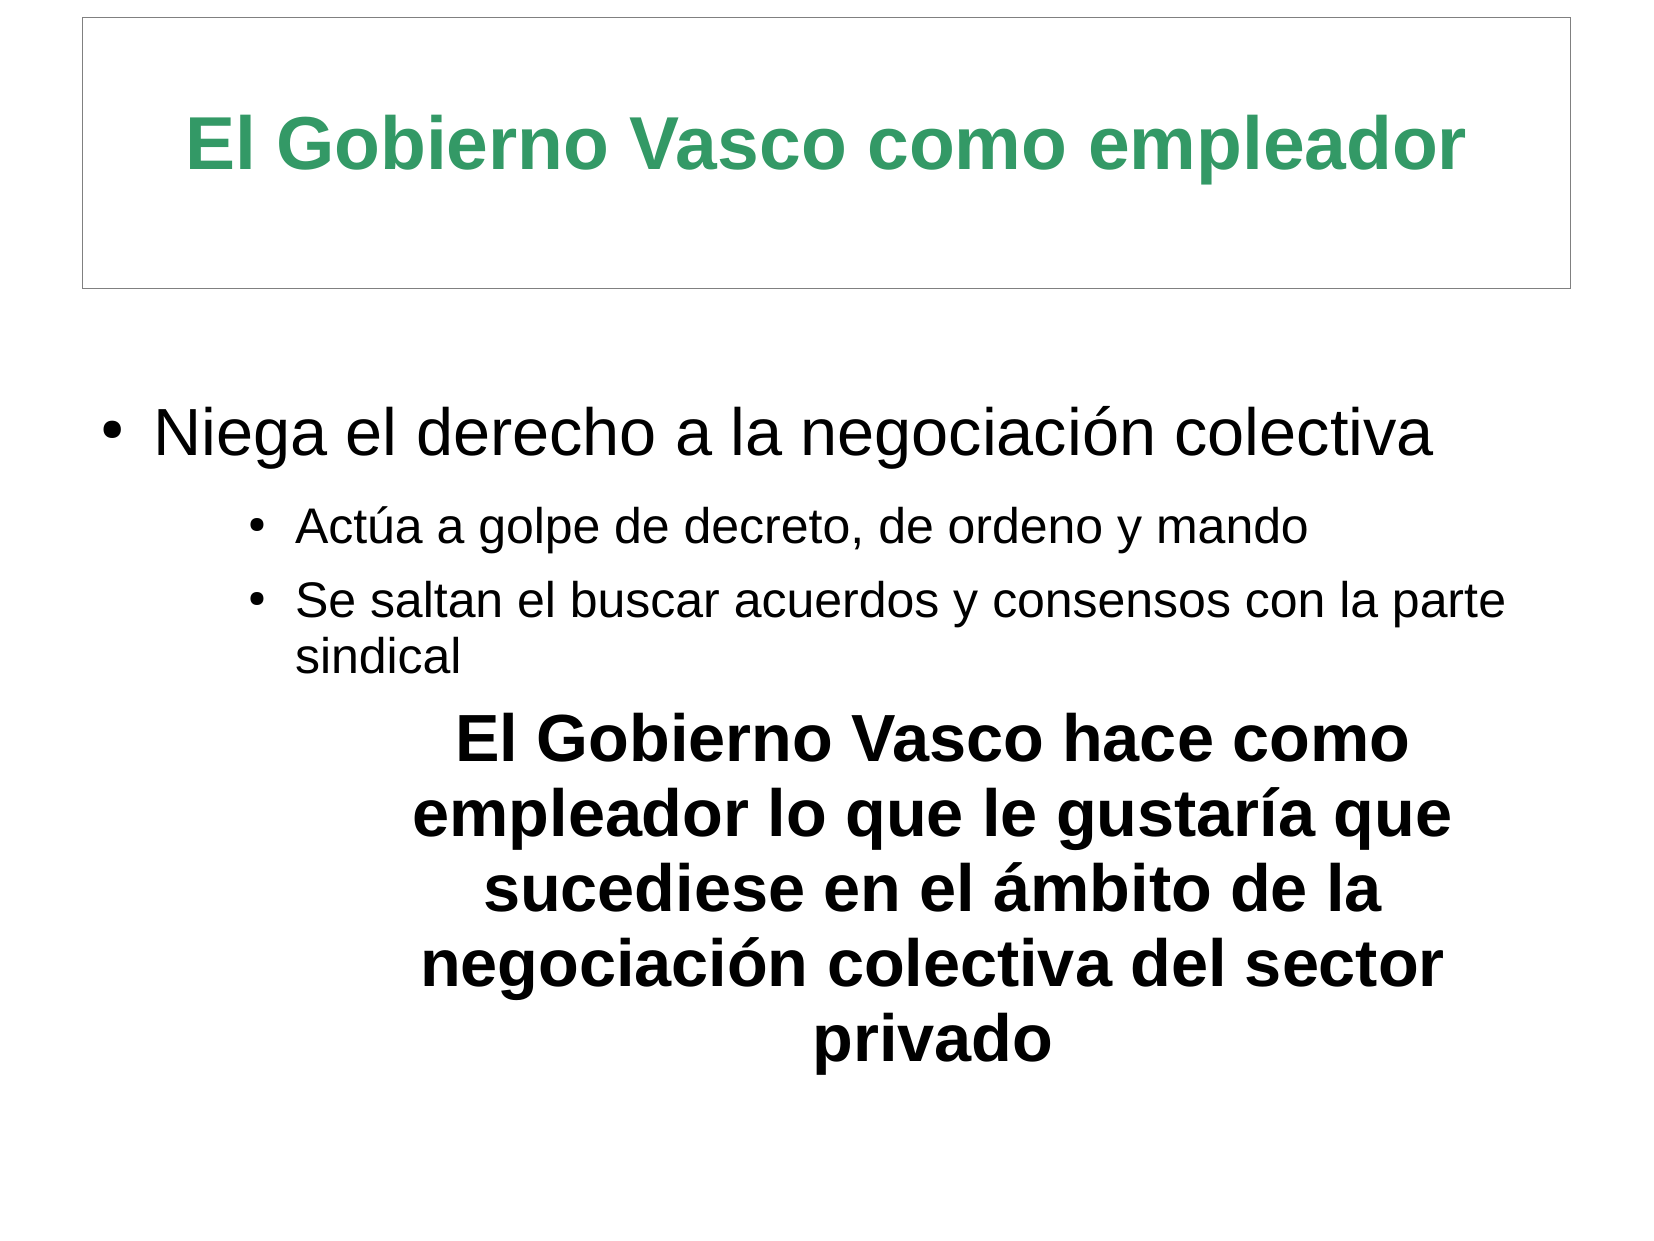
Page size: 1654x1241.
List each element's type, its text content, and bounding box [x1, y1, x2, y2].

title El Gobierno Vasco como empleador [82, 17, 1571, 289]
list Niega el derecho a la negociación colectiva Actúa a golpe de decreto, de ordeno y mando Se saltan el buscar acuerdos y consensos con la parte sindical El Gobierno Vasco hace como empleador lo que le gustaría que sucediese en el ámbito de la negociación colectiva del sector privado [82, 290, 1571, 1109]
